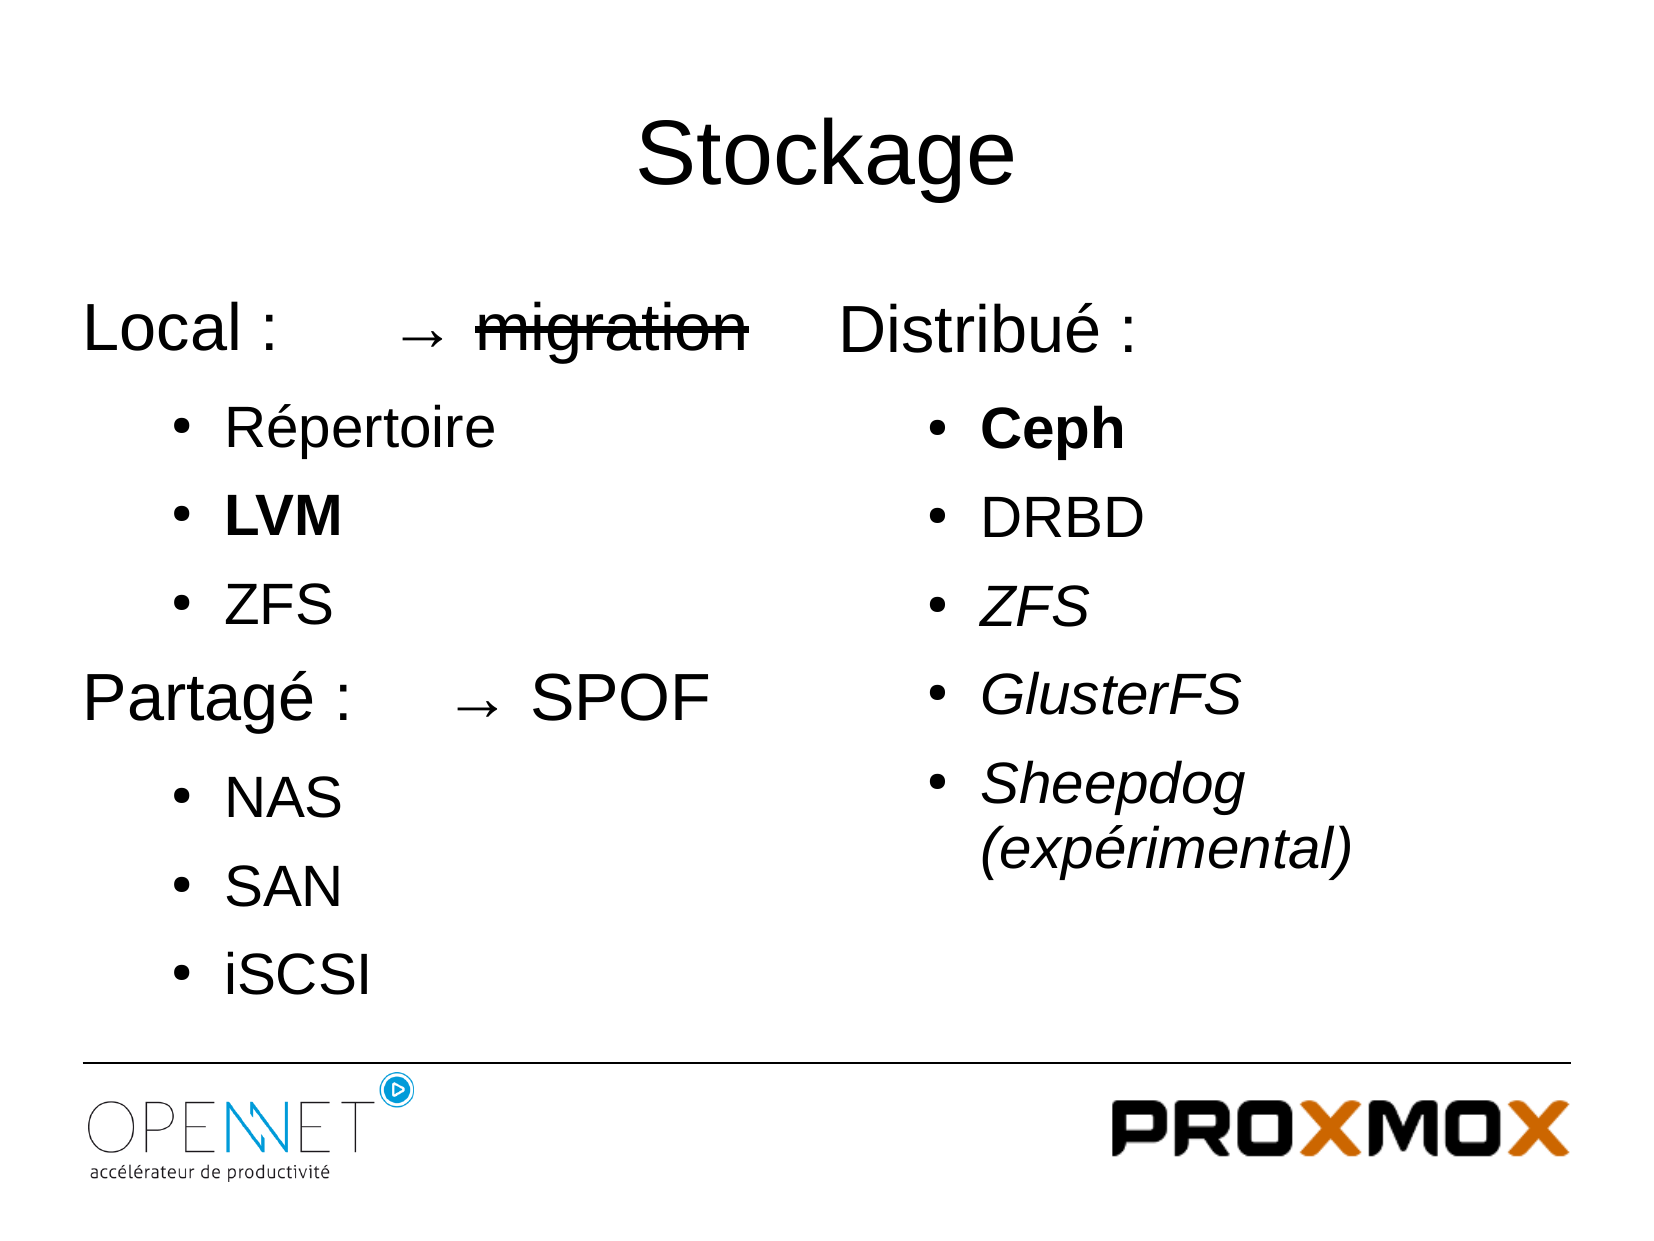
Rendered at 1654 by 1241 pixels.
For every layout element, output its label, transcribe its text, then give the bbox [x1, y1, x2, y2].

list Distribué : Ceph DRBD ZFS GlusterFS Sheepdog (expérimental) [838, 291, 1571, 1052]
picture [1111, 1099, 1571, 1158]
list Local : → migration Répertoire LVM ZFS Partagé : → SPOF NAS SAN iSCSI [82, 290, 815, 1096]
title Stockage [82, 49, 1571, 257]
picture [88, 1096, 414, 1182]
